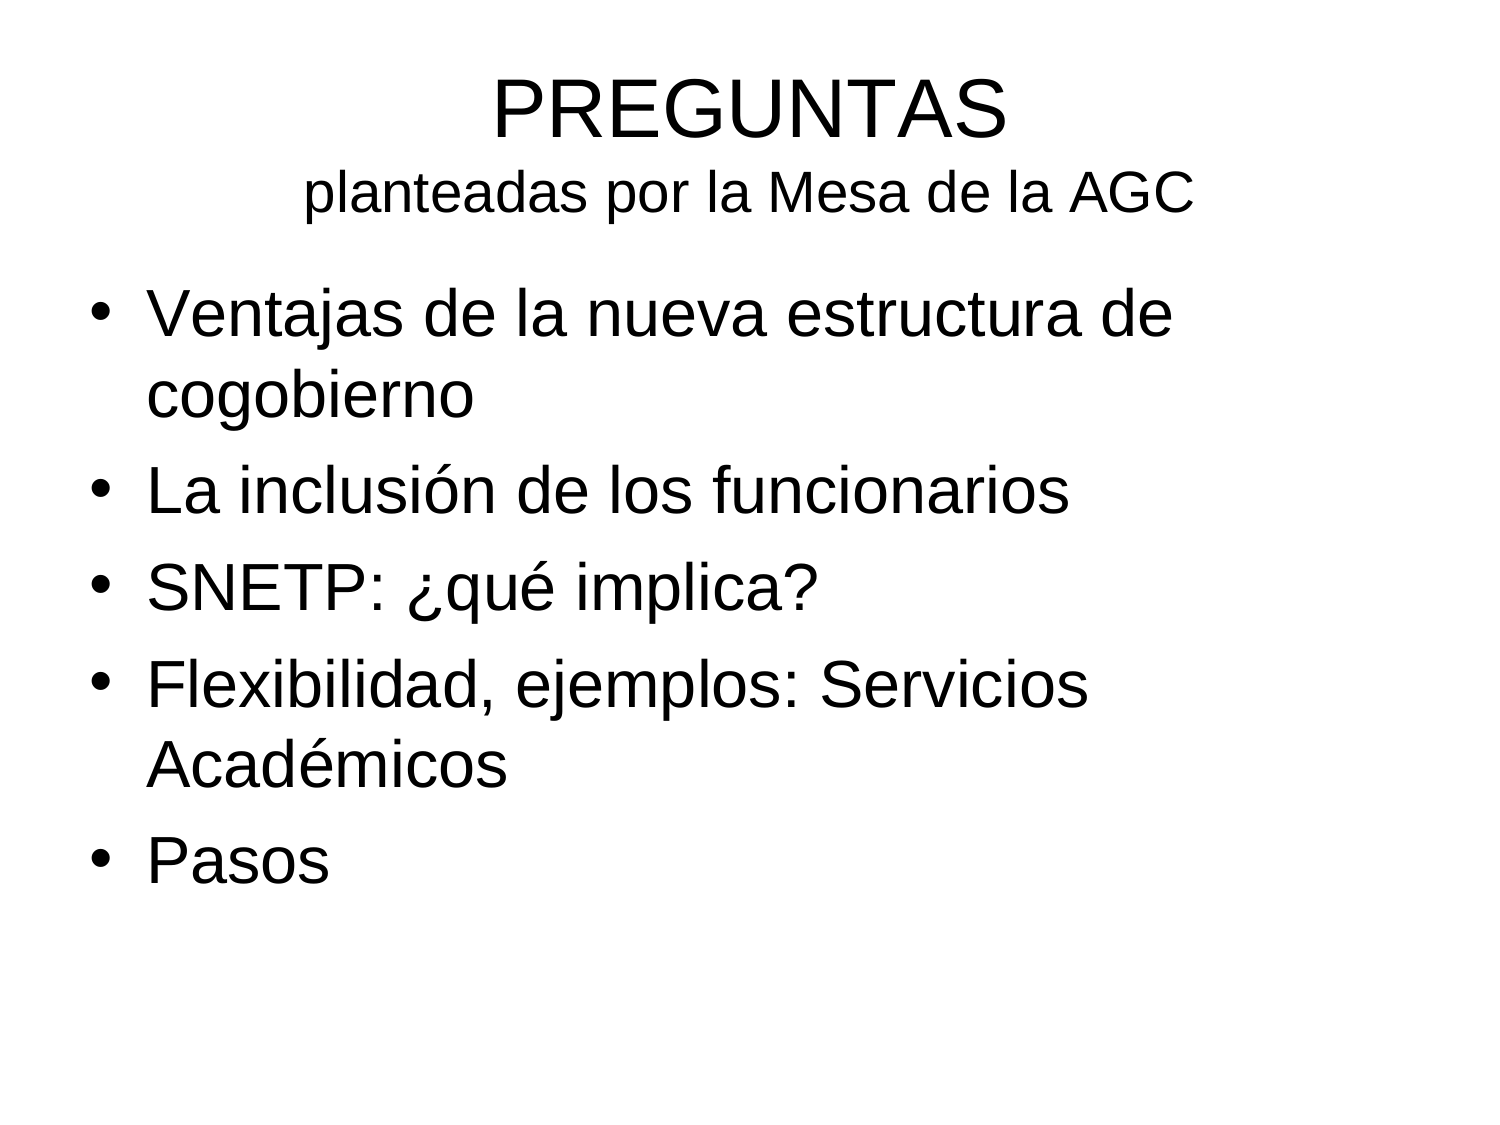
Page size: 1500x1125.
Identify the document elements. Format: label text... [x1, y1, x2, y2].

title PREGUNTAS planteadas por la Mesa de la AGC [75, 45, 1426, 233]
list Ventajas de la nueva estructura de cogobierno La inclusión de los funcionarios SNETP: ¿qué implica? Flexibilidad, ejemplos: Servicios Académicos Pasos [75, 262, 1426, 1005]
